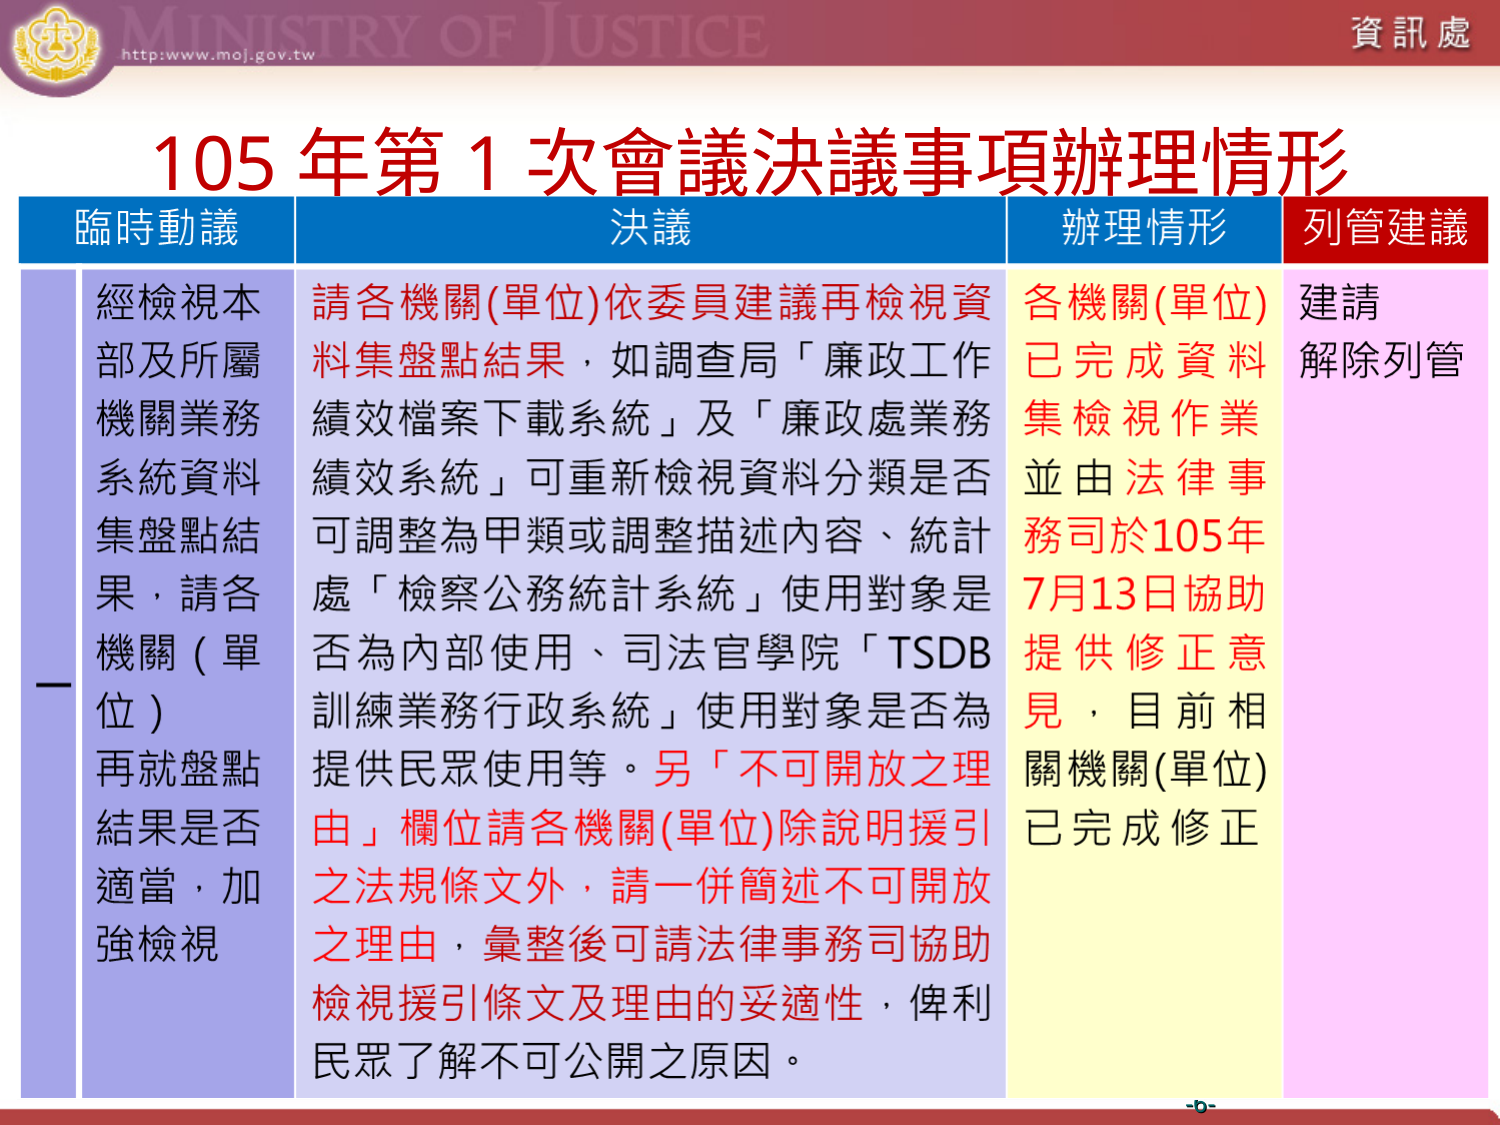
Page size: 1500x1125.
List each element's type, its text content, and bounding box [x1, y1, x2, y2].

picture [17, 190, 1490, 1113]
text_box 105年第1次會議決議事項辦理情形 [112, 101, 1388, 244]
text_box -6- [1169, 1113, 1483, 1118]
